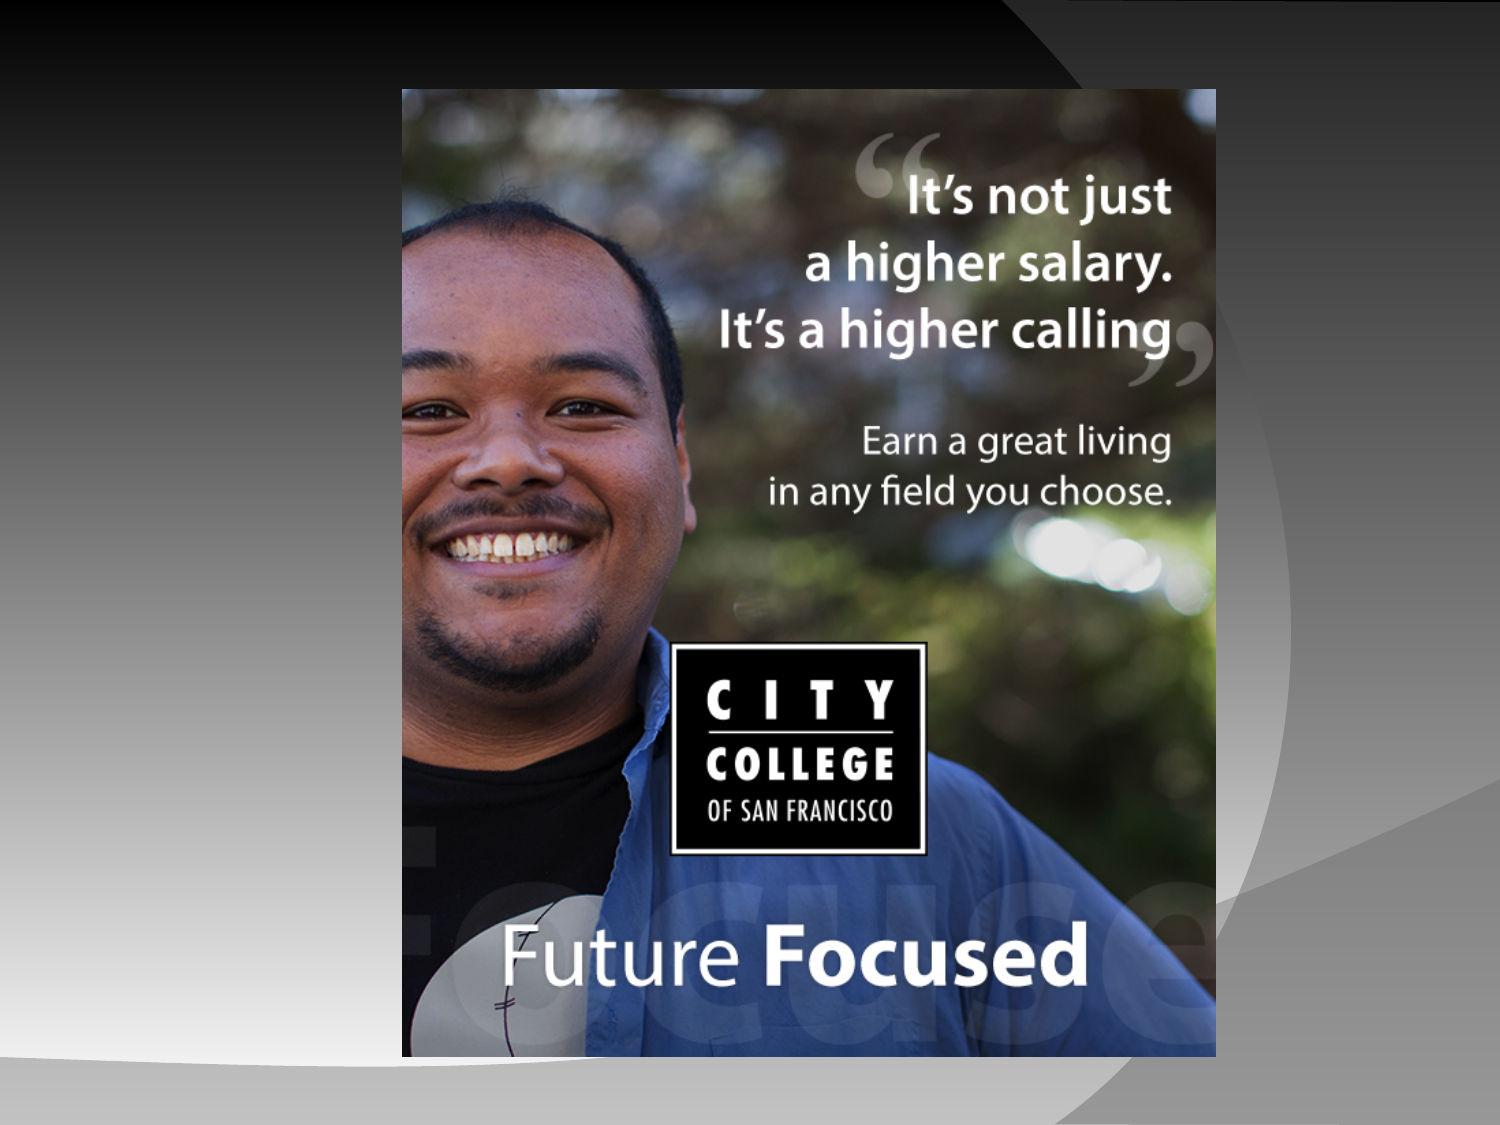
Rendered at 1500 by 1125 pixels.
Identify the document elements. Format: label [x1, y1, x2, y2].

picture [402, 89, 1216, 1057]
